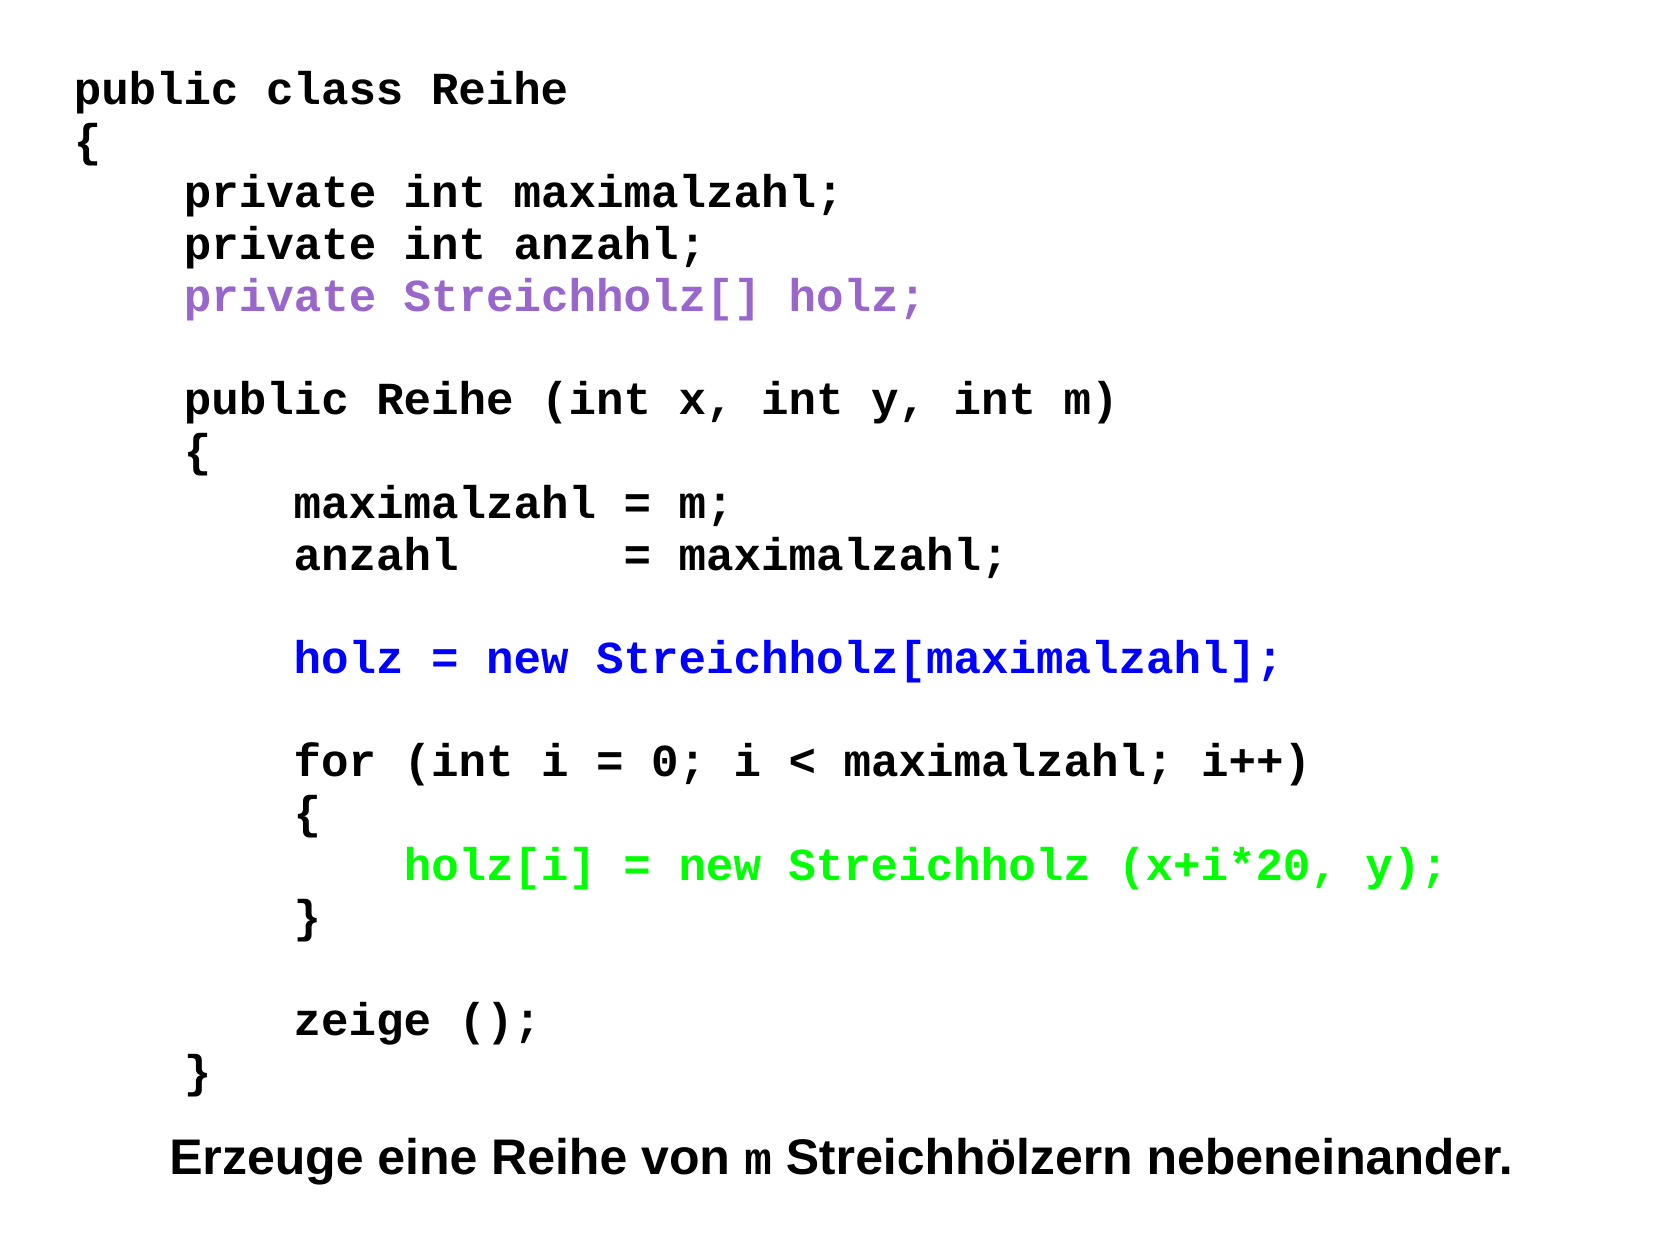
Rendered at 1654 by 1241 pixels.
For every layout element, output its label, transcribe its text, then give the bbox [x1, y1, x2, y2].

text_box public class Reihe { private int maximalzahl; private int anzahl; private Streichholz[] holz; public Reihe (int x, int y, int m) { maximalzahl = m; anzahl = maximalzahl; holz = new Streichholz[maximalzahl]; for (int i = 0; i < maximalzahl; i++) { holz[i] = new Streichholz (x+i*20, y); } zeige (); } [59, 59, 1625, 1109]
text_box Erzeuge eine Reihe von m Streichhölzern nebeneinander. [59, 1122, 1625, 1197]
